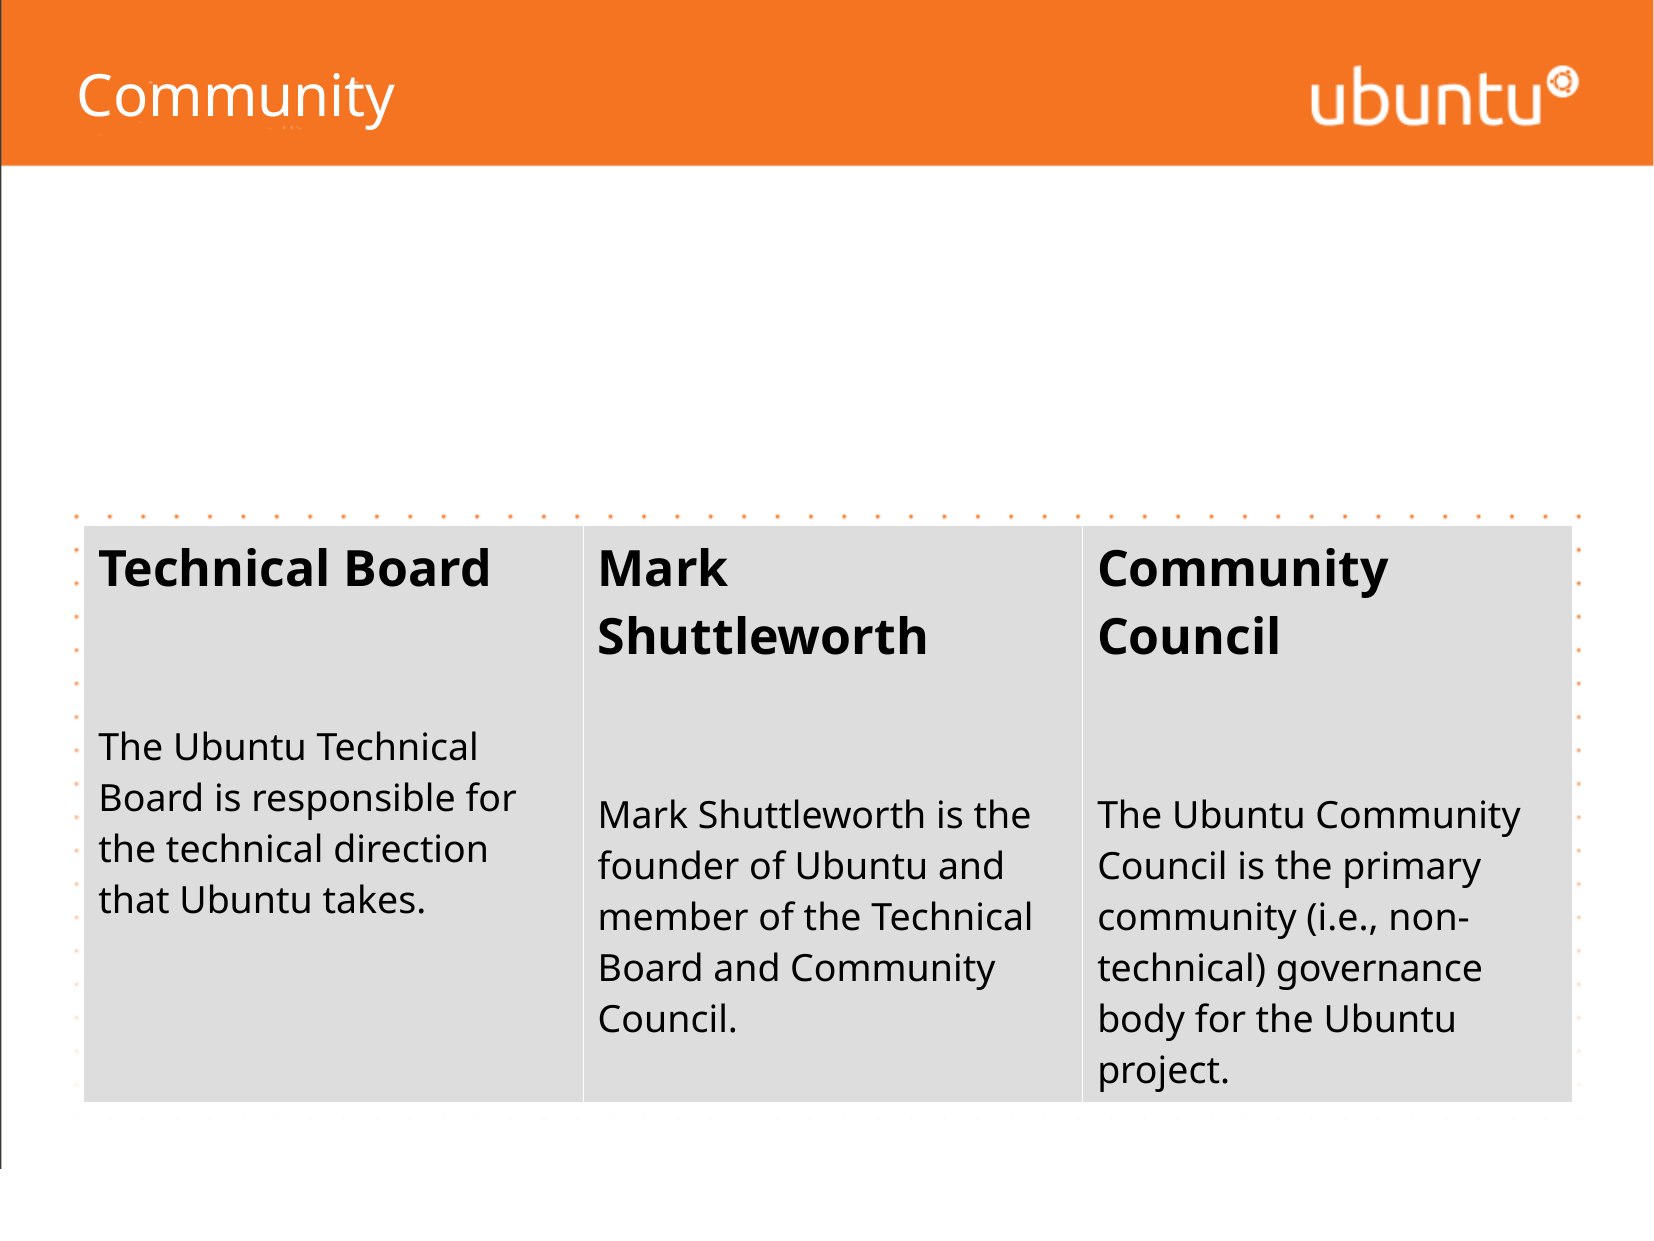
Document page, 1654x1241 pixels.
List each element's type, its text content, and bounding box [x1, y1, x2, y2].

picture [0, 0, 1654, 1169]
title Community [76, 29, 1565, 158]
table_header Community Council The Ubuntu Community Council is the primary community (i.e., non-technical) governance body for the Ubuntu project. [1083, 526, 1572, 1102]
list [89, 519, 1469, 525]
table_header Technical Board The Ubuntu Technical Board is responsible for the technical direction that Ubuntu takes. [84, 526, 583, 1102]
table_header Mark Shuttleworth Mark Shuttleworth is the founder of Ubuntu and member of the Technical Board and Community Council. [584, 526, 1082, 1102]
